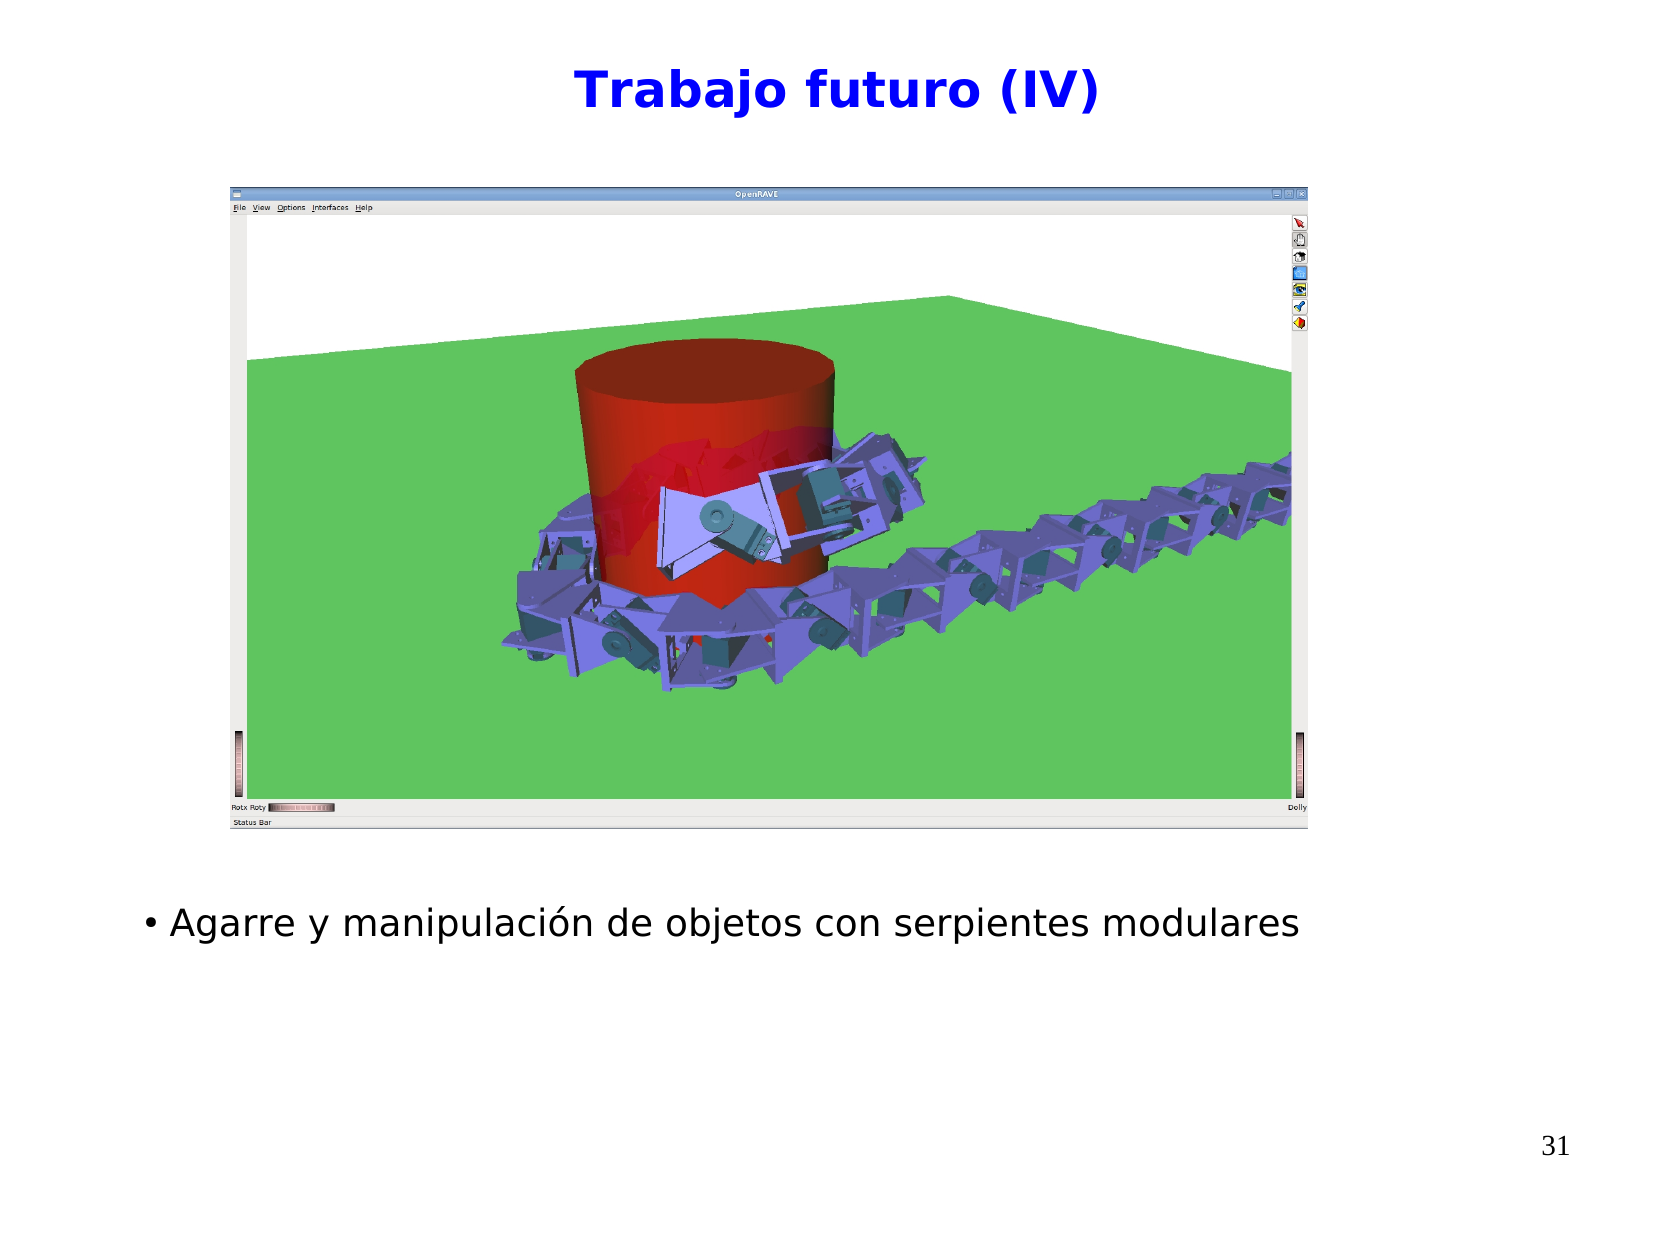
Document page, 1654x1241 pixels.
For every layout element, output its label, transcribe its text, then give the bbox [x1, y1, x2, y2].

text_box Agarre y manipulación de objetos con serpientes modulares [129, 894, 1316, 953]
text_box Trabajo futuro (IV) [560, 53, 1117, 127]
picture [230, 187, 1308, 829]
